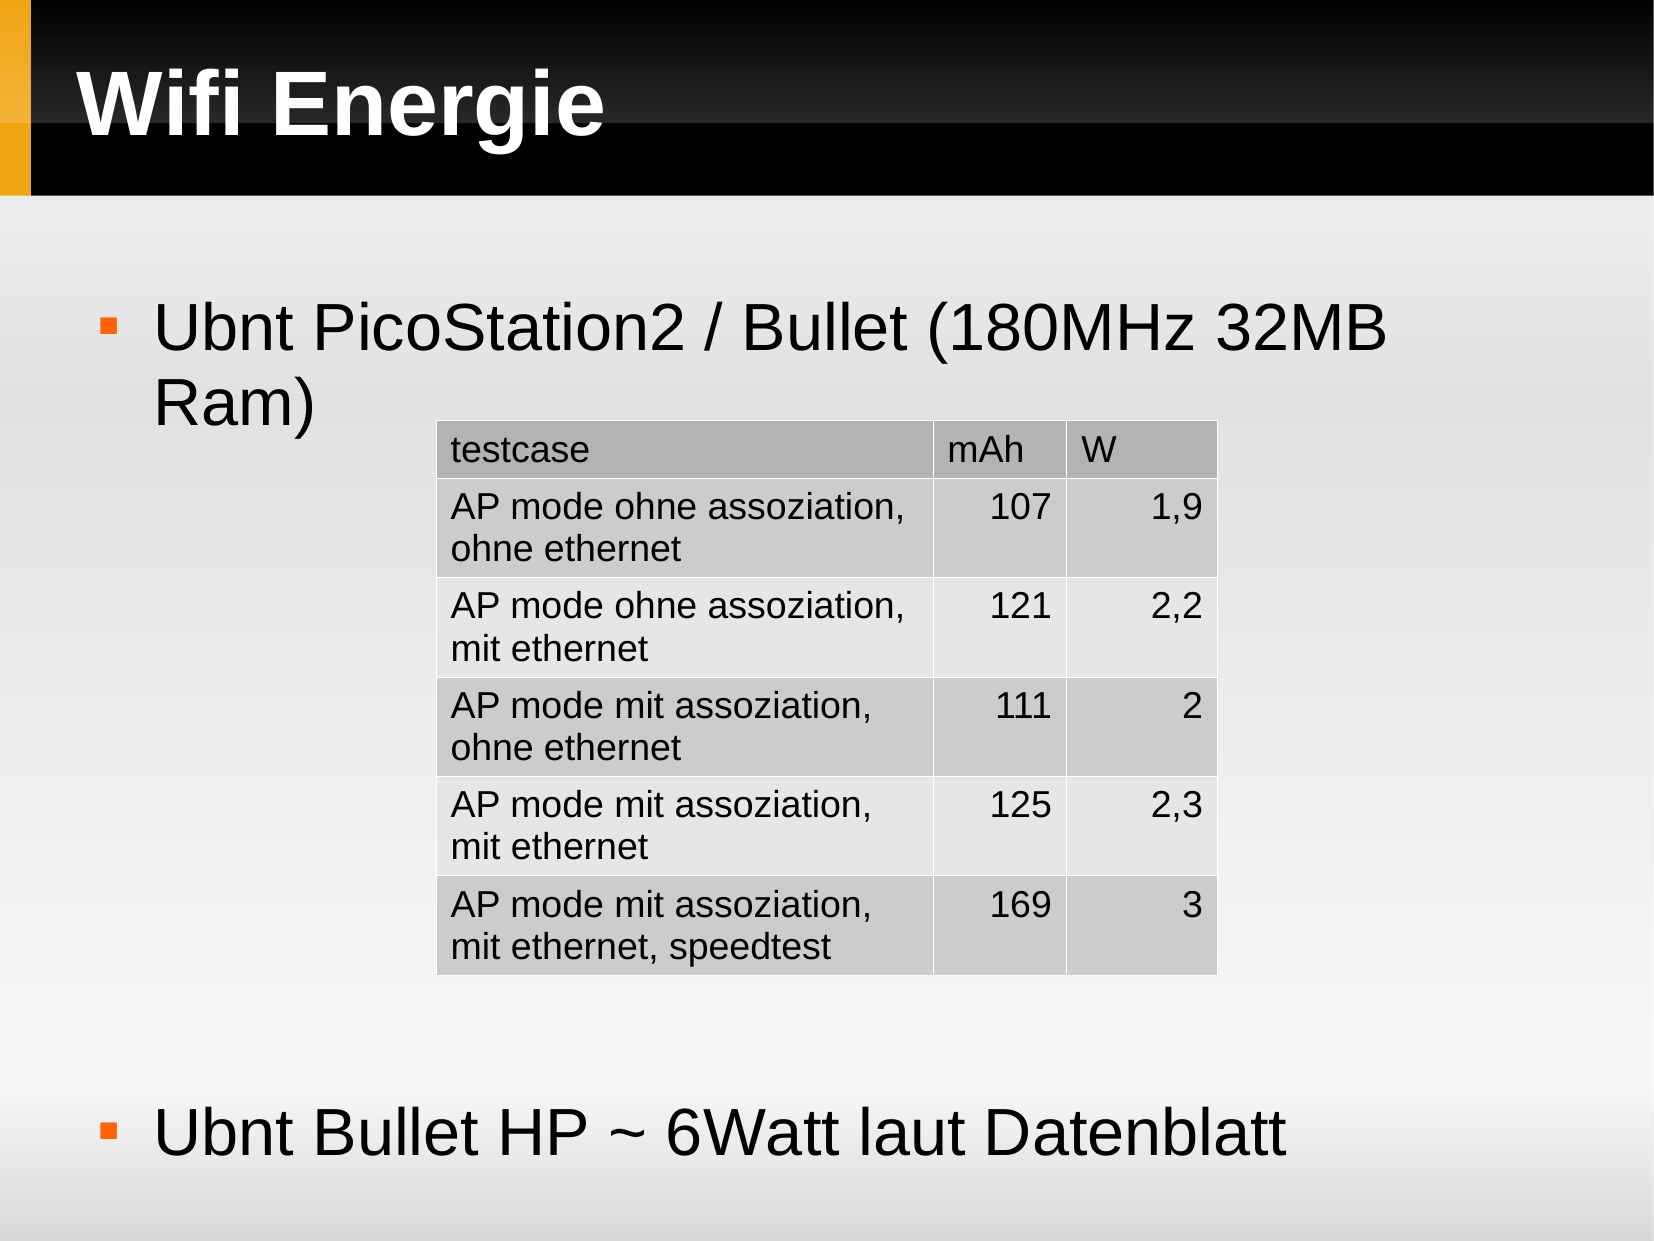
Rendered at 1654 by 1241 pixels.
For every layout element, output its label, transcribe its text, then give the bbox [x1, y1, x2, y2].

table_cell 125 [934, 777, 1066, 875]
table_cell AP mode mit assoziation, mit ethernet [437, 777, 933, 875]
list Ubnt PicoStation2 / Bullet (180MHz 32MB Ram) Ubnt Bullet HP ~ 6Watt laut Datenblatt [82, 290, 1571, 1109]
table_header W [1067, 421, 1217, 478]
table_cell 2 [1067, 678, 1217, 776]
table_cell 1,9 [1067, 479, 1217, 577]
table_cell 107 [934, 479, 1066, 577]
table_cell 2,3 [1067, 777, 1217, 875]
table_cell AP mode ohne assoziation, ohne ethernet [437, 479, 933, 577]
table_cell 3 [1067, 876, 1217, 975]
table_cell AP mode mit assoziation, mit ethernet, speedtest [437, 876, 933, 975]
table_cell AP mode ohne assoziation, mit ethernet [437, 578, 933, 677]
table_header mAh [934, 421, 1066, 478]
table_cell 169 [934, 876, 1066, 975]
table_cell AP mode mit assoziation, ohne ethernet [437, 678, 933, 776]
title Wifi Energie [76, 0, 1565, 208]
table_cell 2,2 [1067, 578, 1217, 677]
table_header testcase [437, 421, 933, 478]
table_cell 121 [934, 578, 1066, 677]
picture [0, 0, 1654, 1241]
table_cell 111 [934, 678, 1066, 776]
